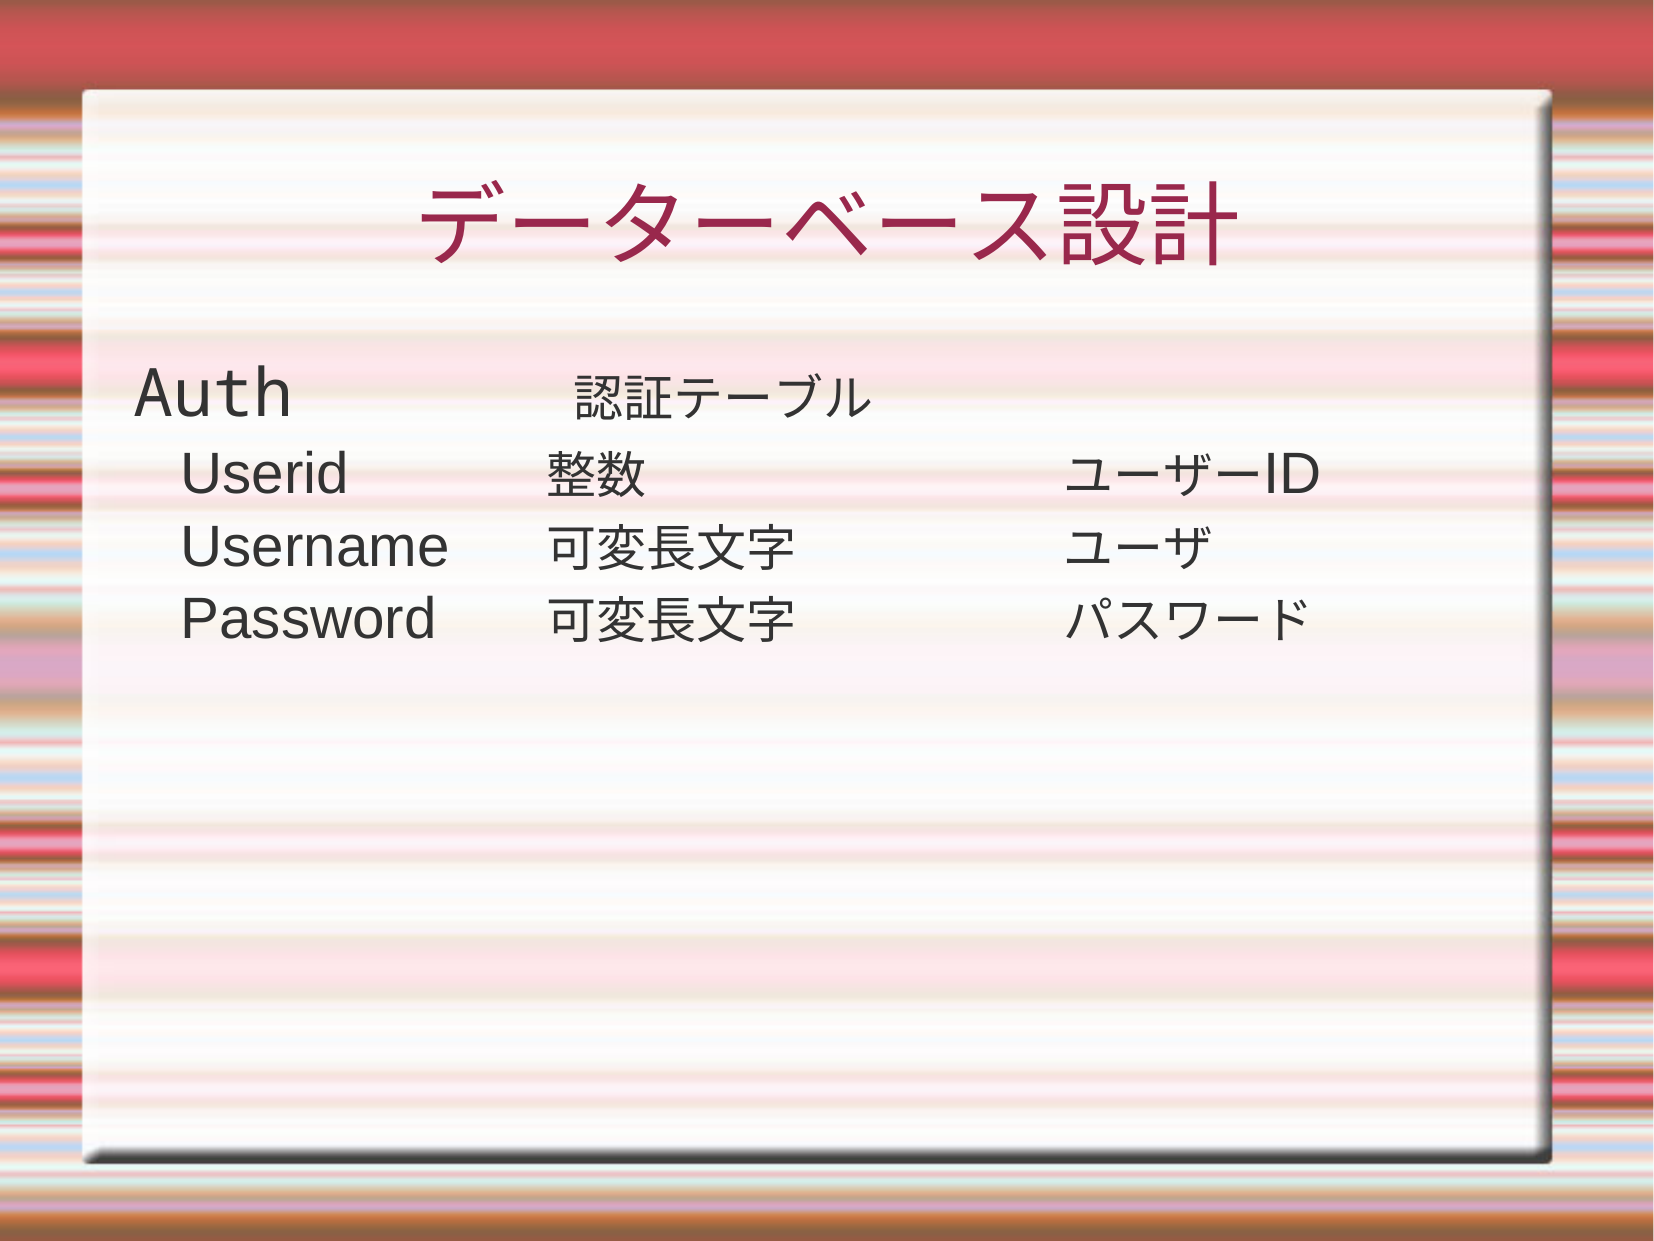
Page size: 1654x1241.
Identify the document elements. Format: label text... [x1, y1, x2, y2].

title データーベース設計 [121, 114, 1534, 322]
picture [0, 0, 1654, 1241]
list Auth 認証テーブル Userid 整数 ユーザーID Username 可変長文字 ユーザ Password 可変長文字 パスワード [121, 344, 1534, 1127]
